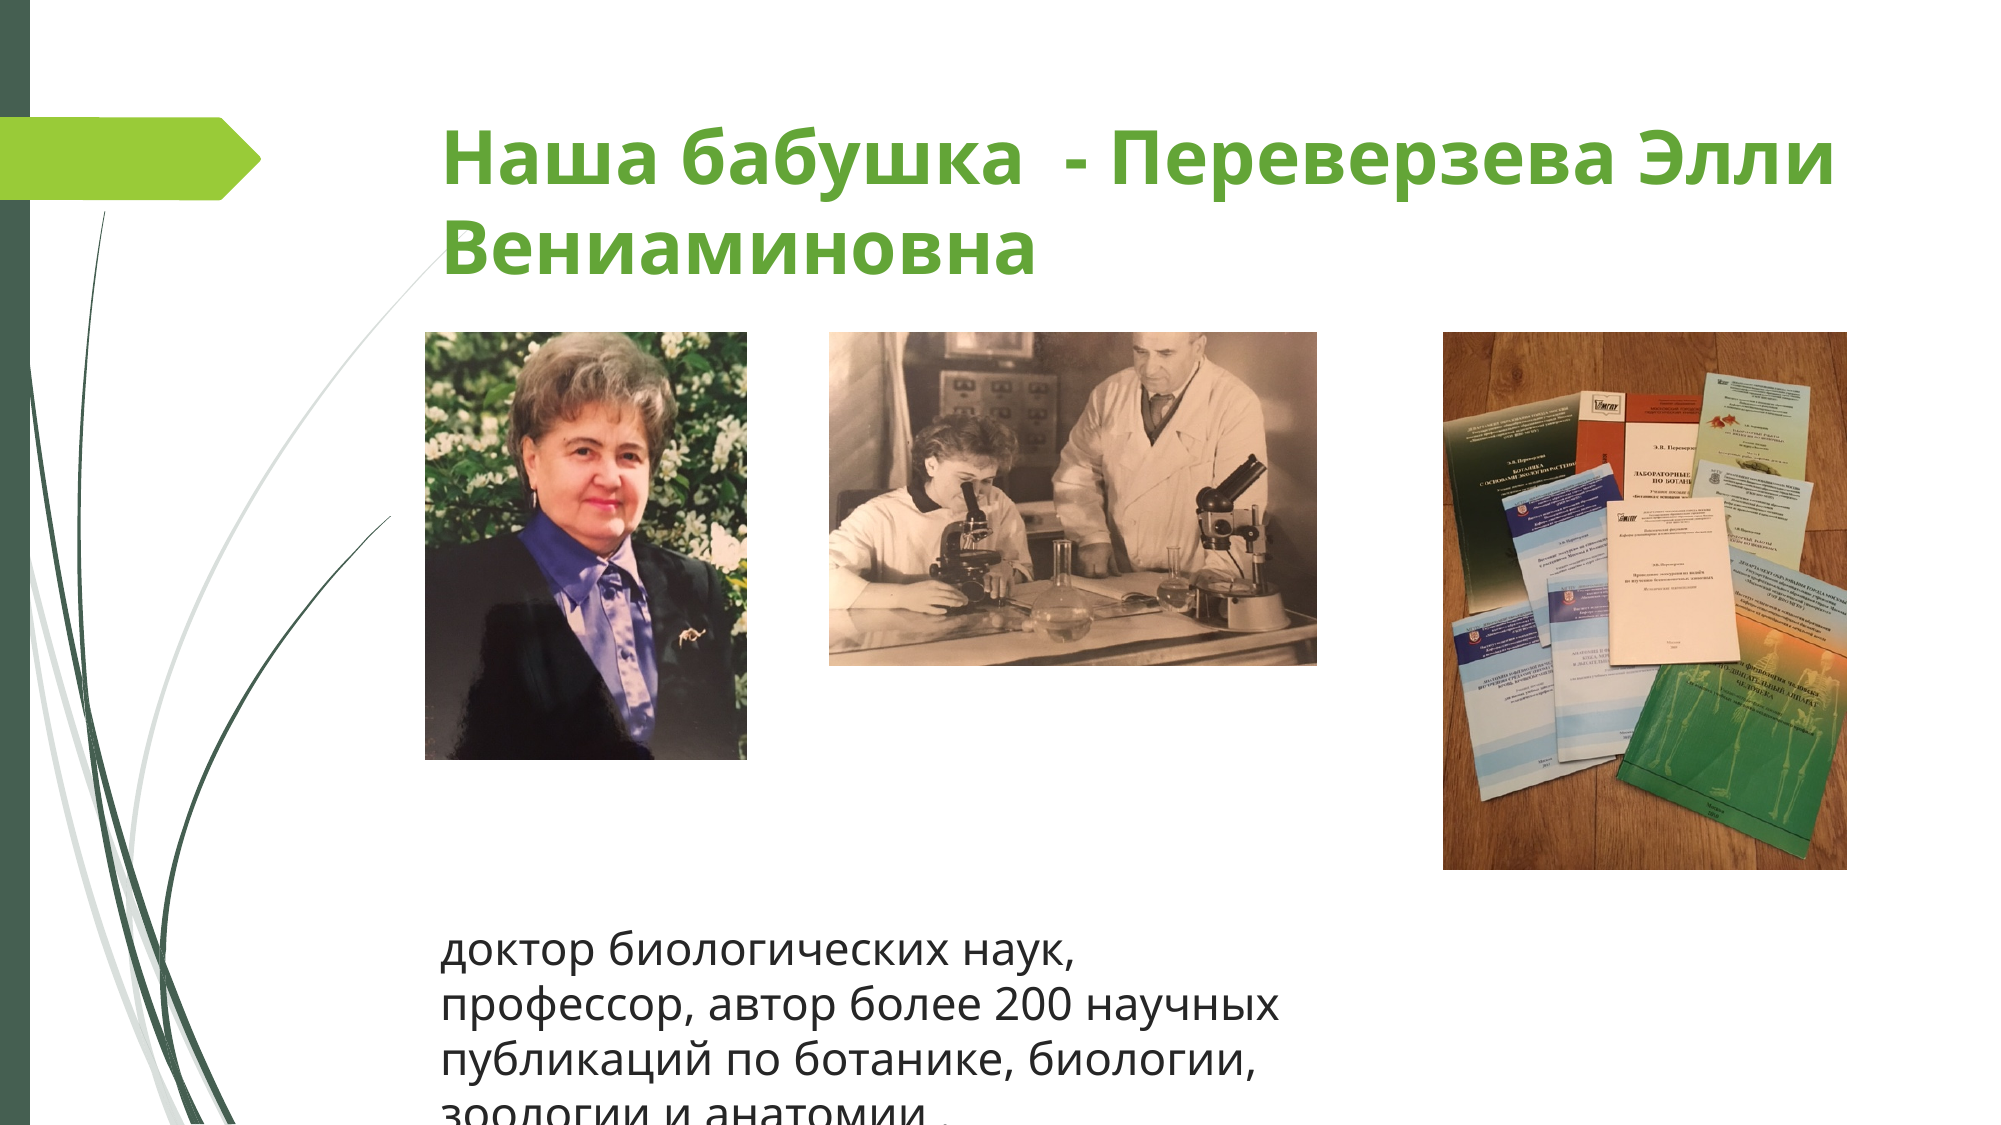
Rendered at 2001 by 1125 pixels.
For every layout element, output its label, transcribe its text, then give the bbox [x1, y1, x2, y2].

title Наша бабушка - Переверзева Элли Вениаминовна доктор биологических наук, профессор, автор более 200 научных публикаций по ботанике, биологии, зоологии и анатомии . [425, 102, 1888, 313]
picture [829, 332, 1317, 666]
picture [425, 332, 747, 760]
picture [1443, 332, 1847, 870]
